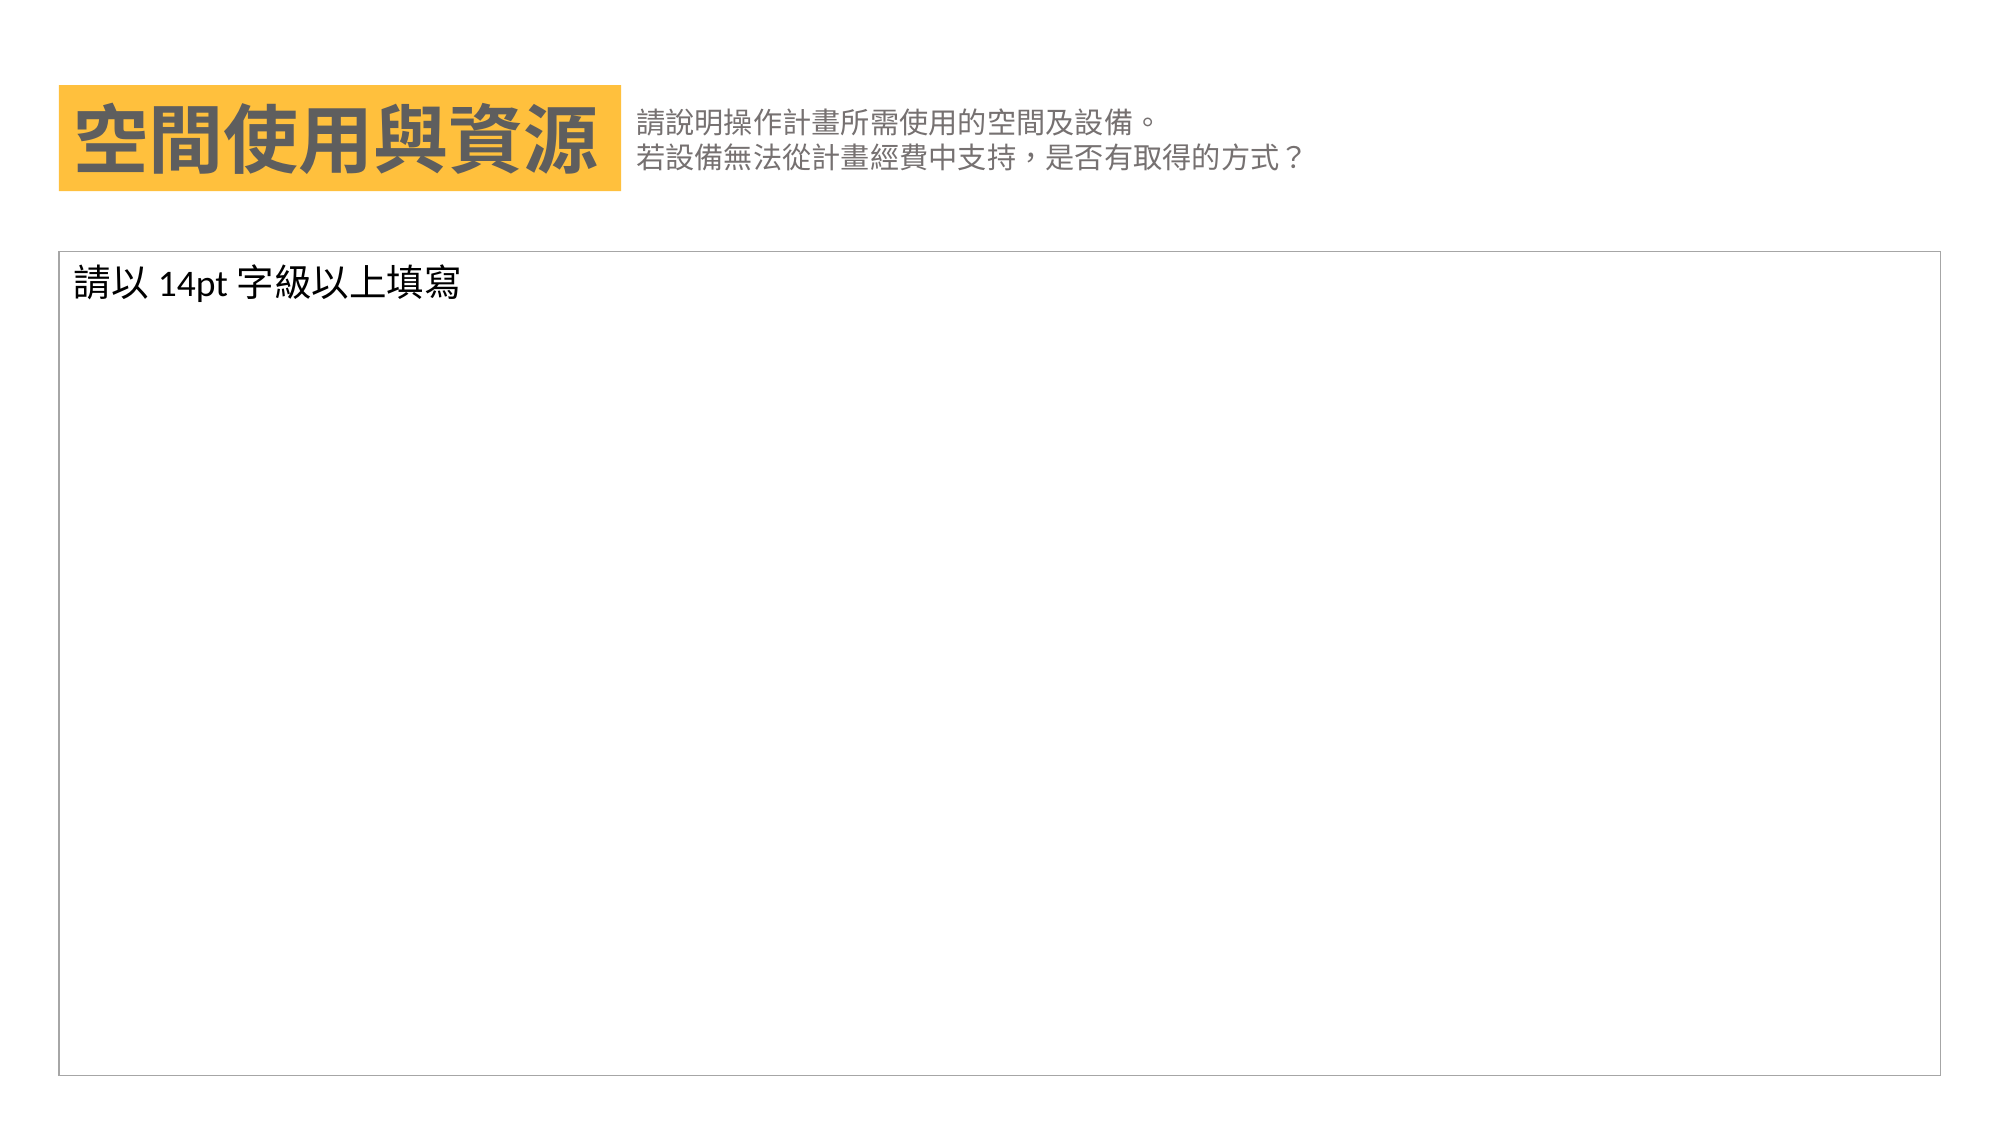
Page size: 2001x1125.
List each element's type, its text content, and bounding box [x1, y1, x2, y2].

text_box 請說明操作計畫所需使用的空間及設備。 若設備無法從計畫經費中支持，是否有取得的方式？ [622, 97, 1448, 183]
text_box 請以14pt字級以上填寫 [58, 251, 1941, 1076]
text_box 空間使用與資源 [58, 85, 622, 192]
